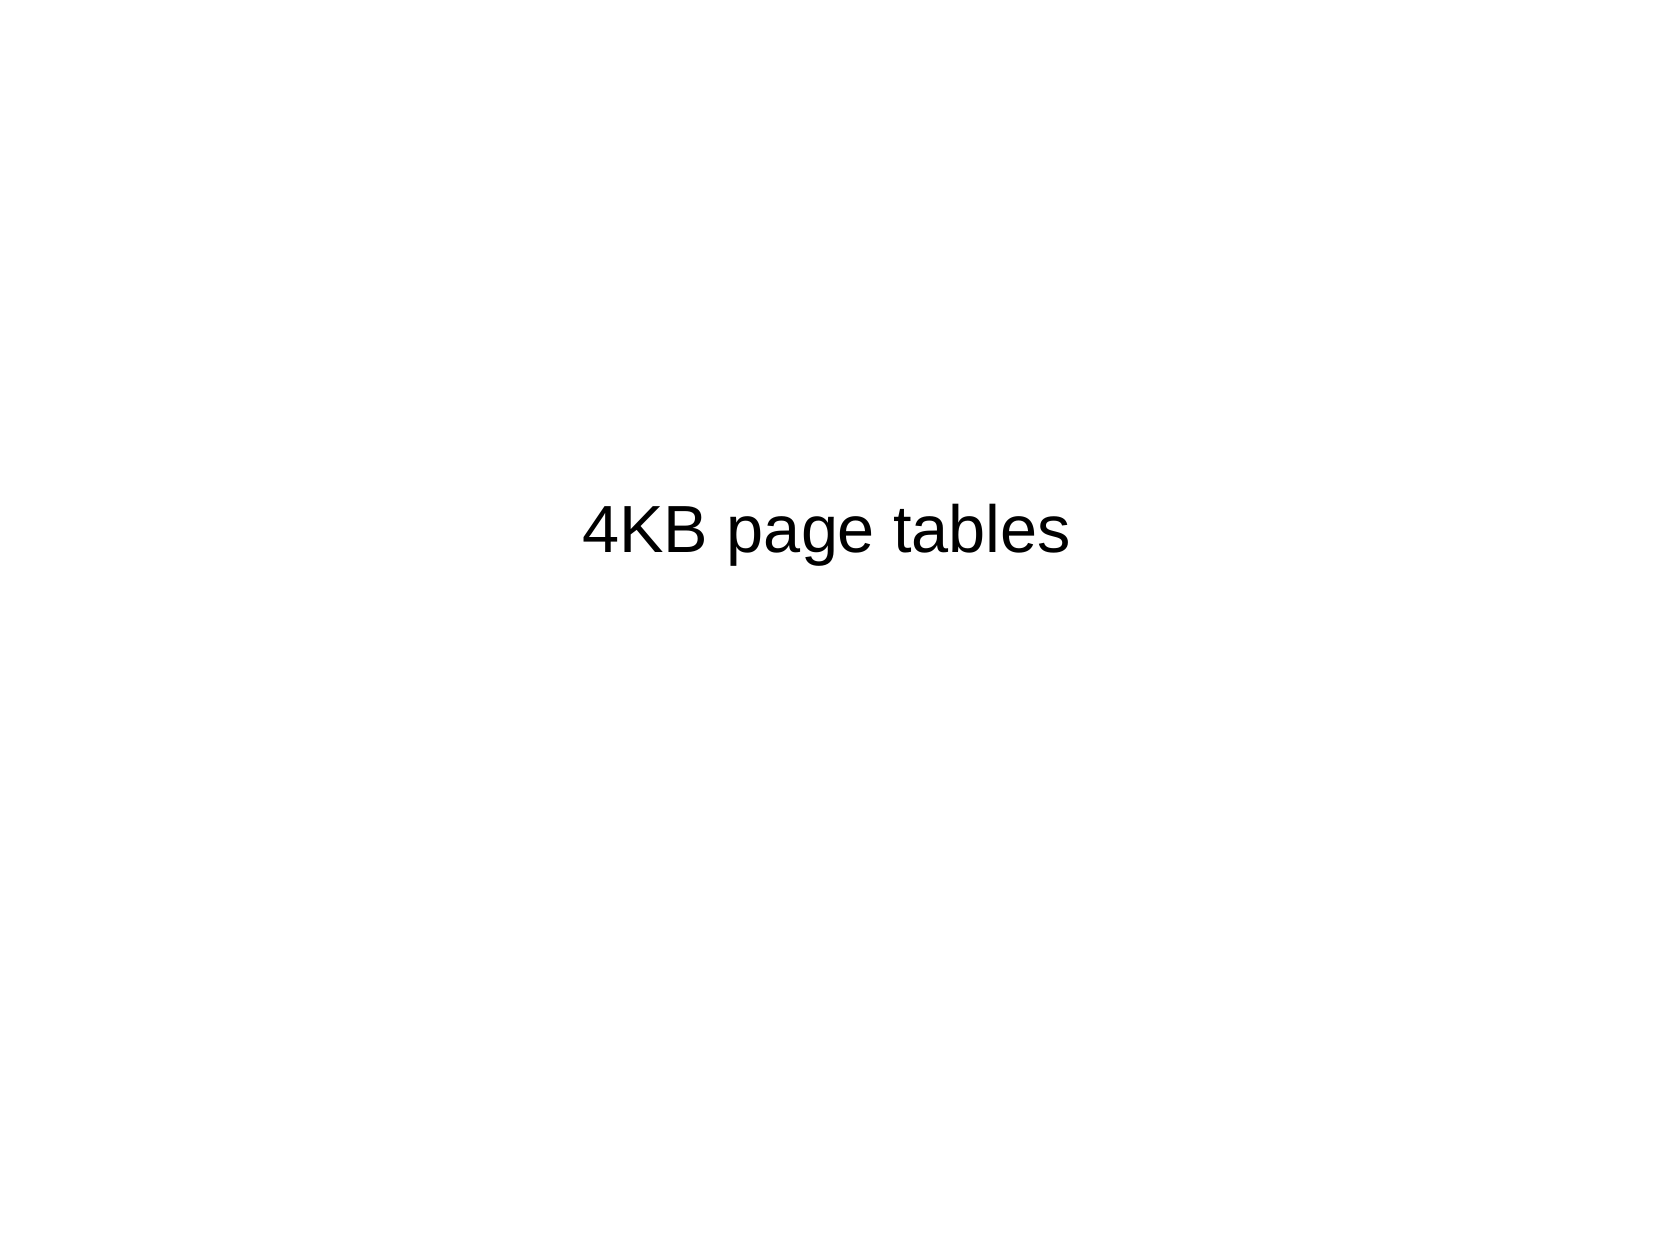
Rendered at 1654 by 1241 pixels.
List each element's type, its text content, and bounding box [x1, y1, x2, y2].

subtitle 4KB page tables [82, 49, 1571, 1010]
